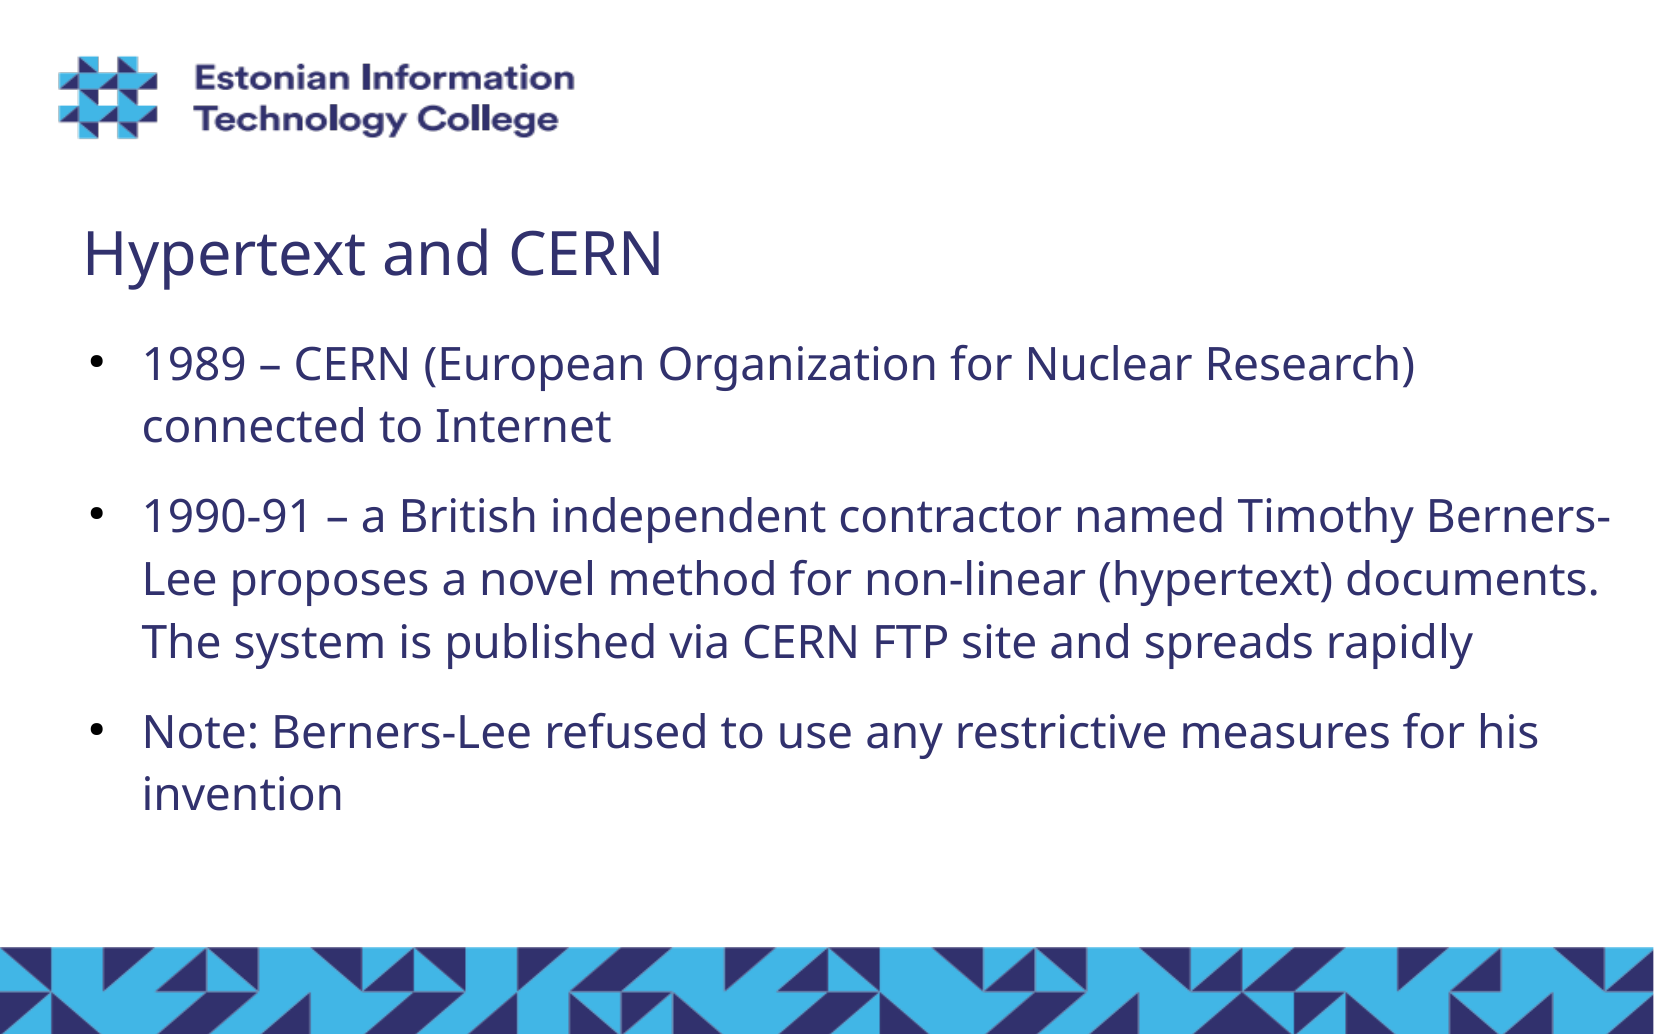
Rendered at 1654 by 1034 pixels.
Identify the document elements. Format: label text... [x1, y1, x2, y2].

title Hypertext and CERN [82, 165, 1644, 338]
list 1989 – CERN (European Organization for Nuclear Research) connected to Internet 1990-91 – a British independent contractor named Timothy Berners-Lee proposes a novel method for non-linear (hypertext) documents. The system is published via CERN FTP site and spreads rapidly Note: Berners-Lee refused to use any restrictive measures for his invention [70, 330, 1619, 922]
